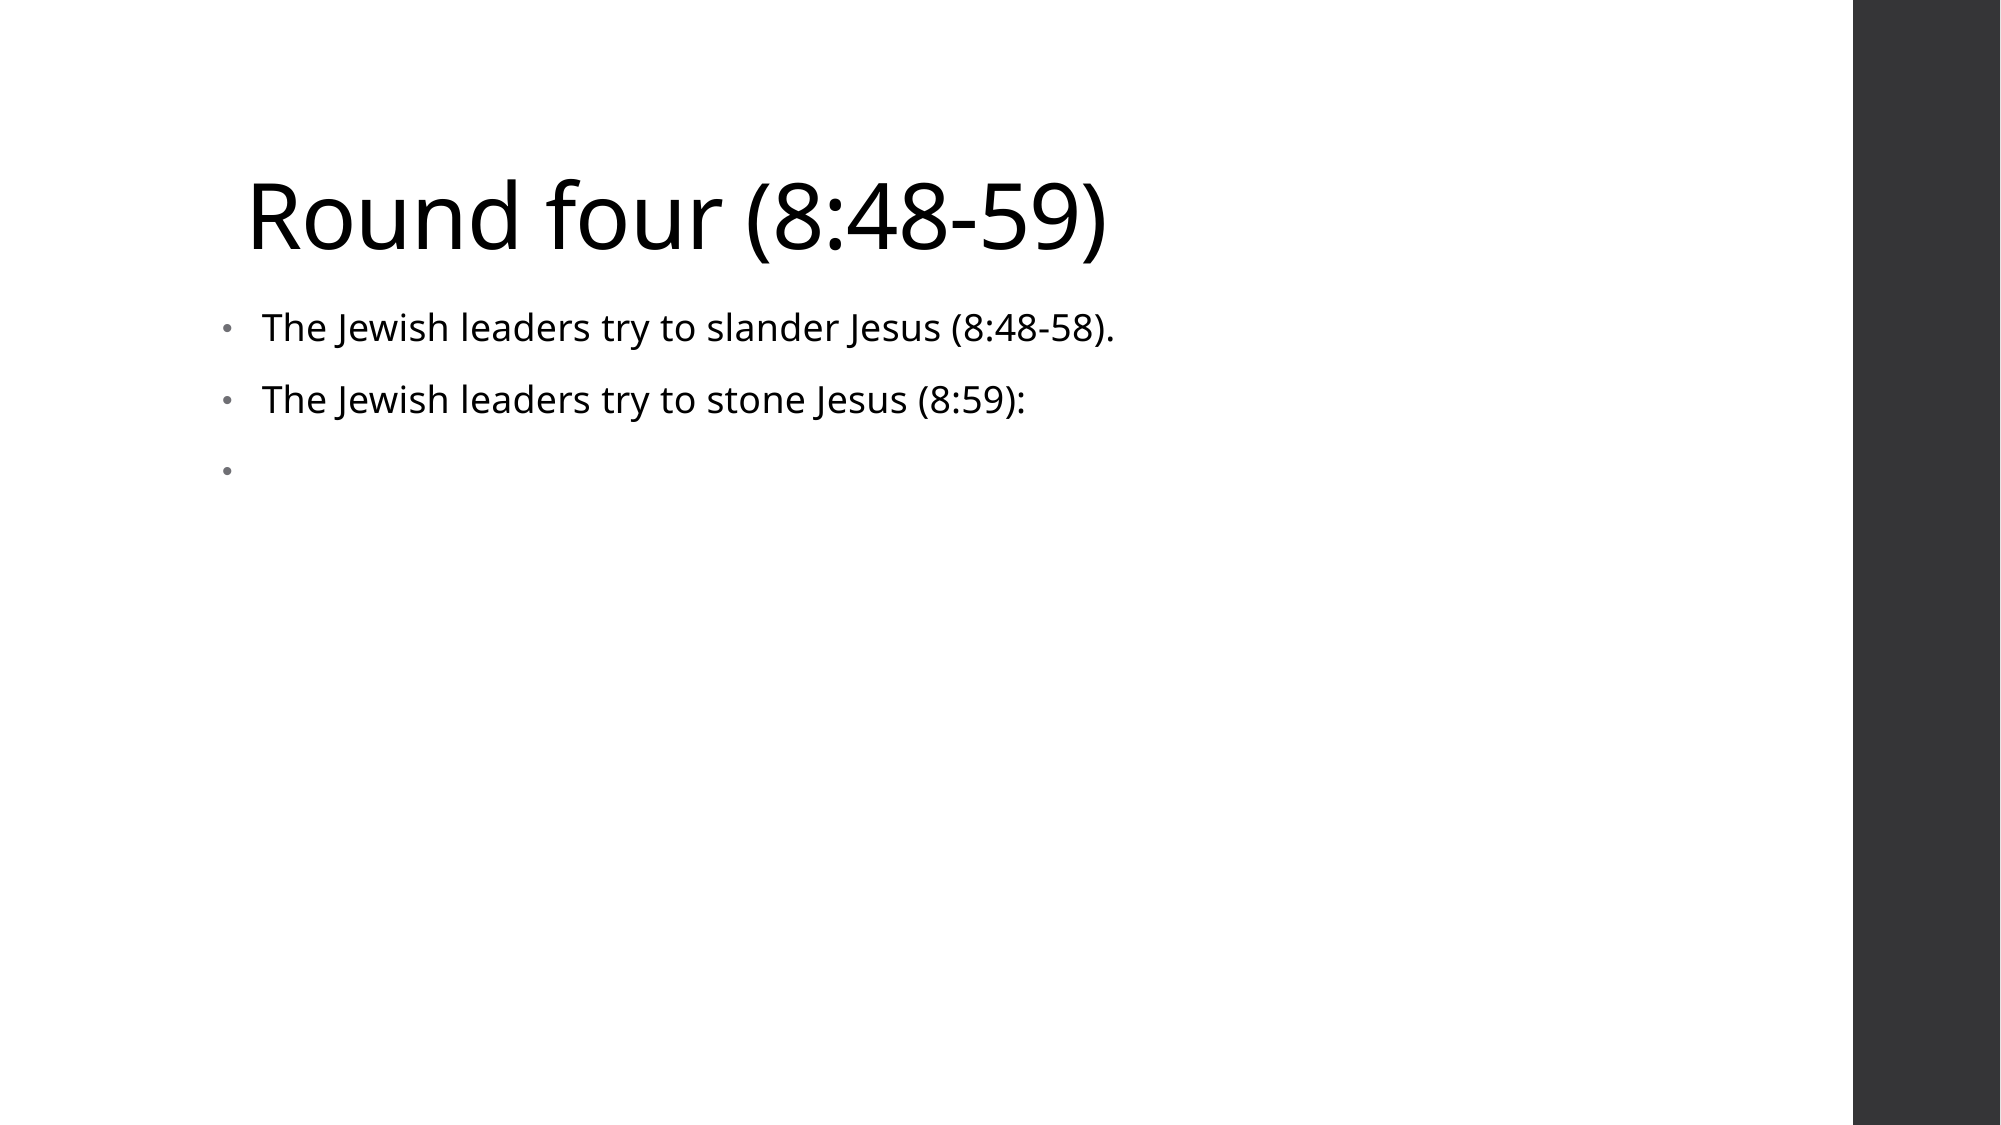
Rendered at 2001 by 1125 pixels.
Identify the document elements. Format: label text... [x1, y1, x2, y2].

list The Jewish leaders try to slander Jesus (8:48-58). The Jewish leaders try to stone Jesus (8:59): [206, 299, 1617, 1014]
title Round four (8:48-59) [206, 60, 1797, 278]
